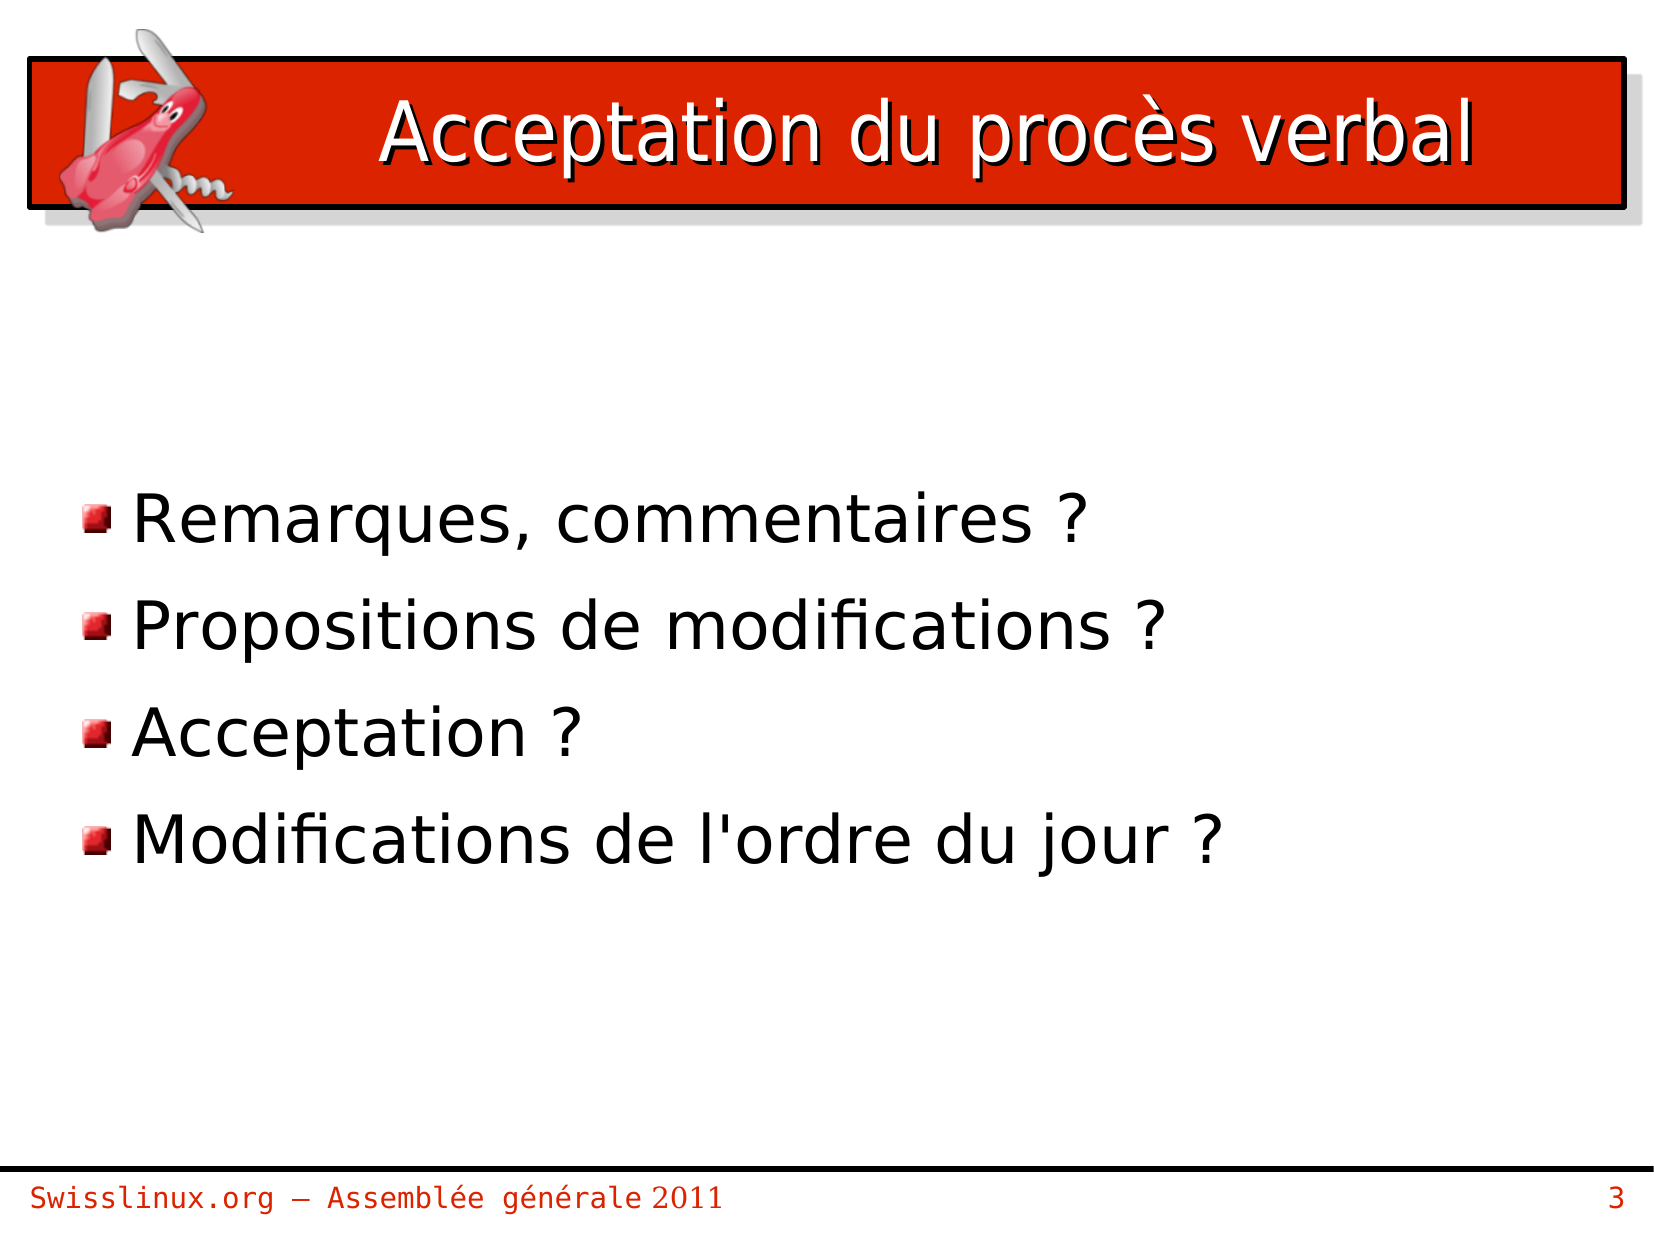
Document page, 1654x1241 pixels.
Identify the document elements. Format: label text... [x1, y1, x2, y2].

title Acceptation du procès verbal [259, 84, 1595, 182]
list Remarques, commentaires ? Propositions de modifications ? Acceptation ? Modifications de l'ordre du jour ? [82, 265, 1571, 1094]
picture [59, 29, 234, 233]
